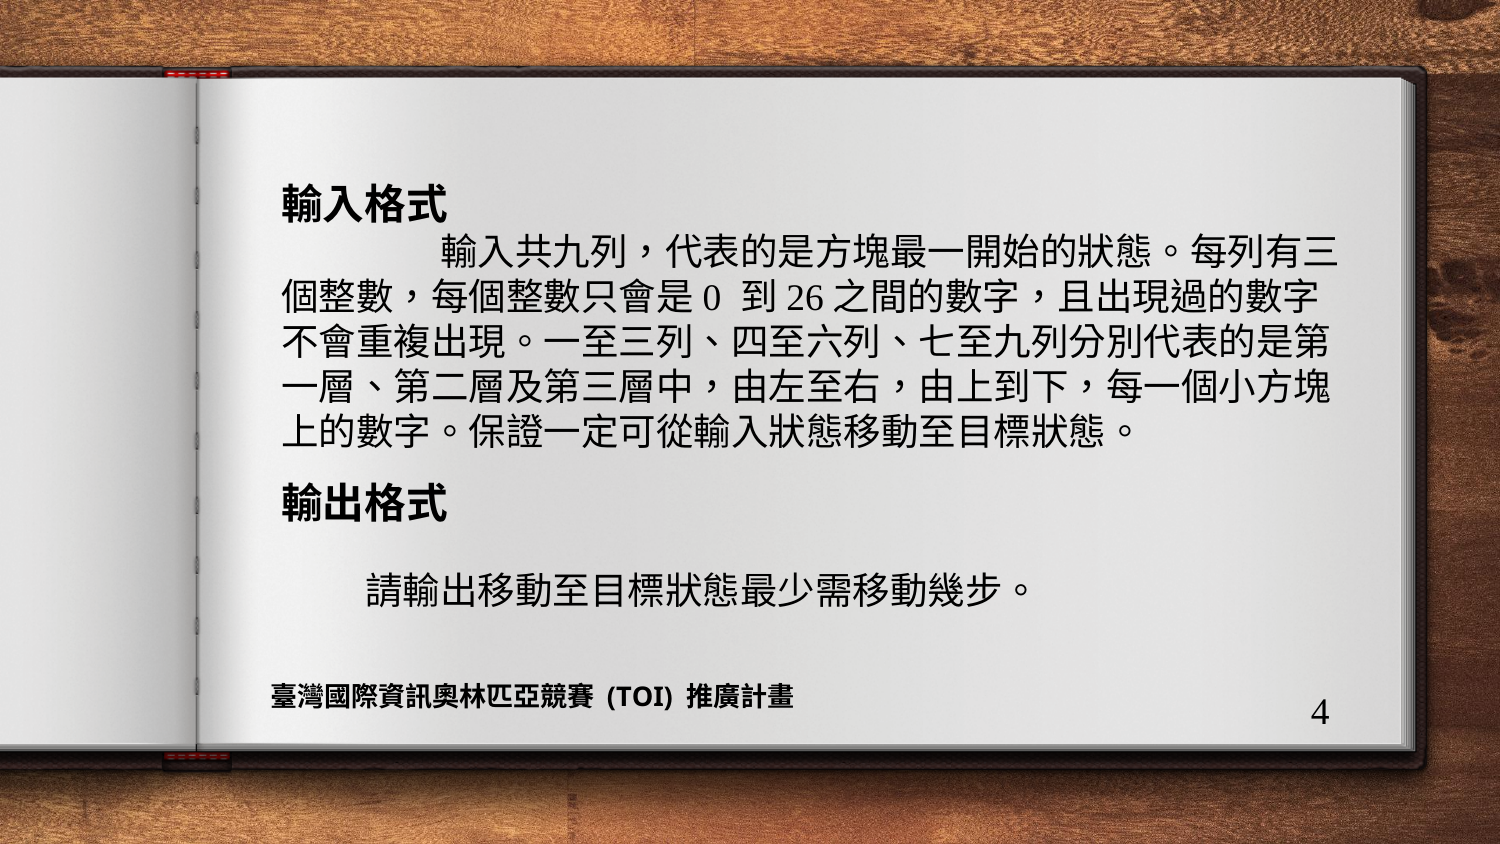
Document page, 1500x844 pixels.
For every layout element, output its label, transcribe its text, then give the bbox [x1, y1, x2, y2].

text_box [1295, 672, 1386, 737]
text_box 輸出格式 請輸出移動至目標狀態最少需移動幾步。 [266, 470, 1368, 620]
text_box 輸入格式 輸入共九列，代表的是方塊最一開始的狀態。每列有三個整數，每個整數只會是0 到26之間的數字，且出現過的數字不會重複出現。一至三列、四至六列、七至九列分別代表的是第一層、第二層及第三層中，由左至右，由上到下，每一個小方塊上的數字。保證一定可從輸入狀態移動至目標狀態。 [266, 171, 1368, 461]
